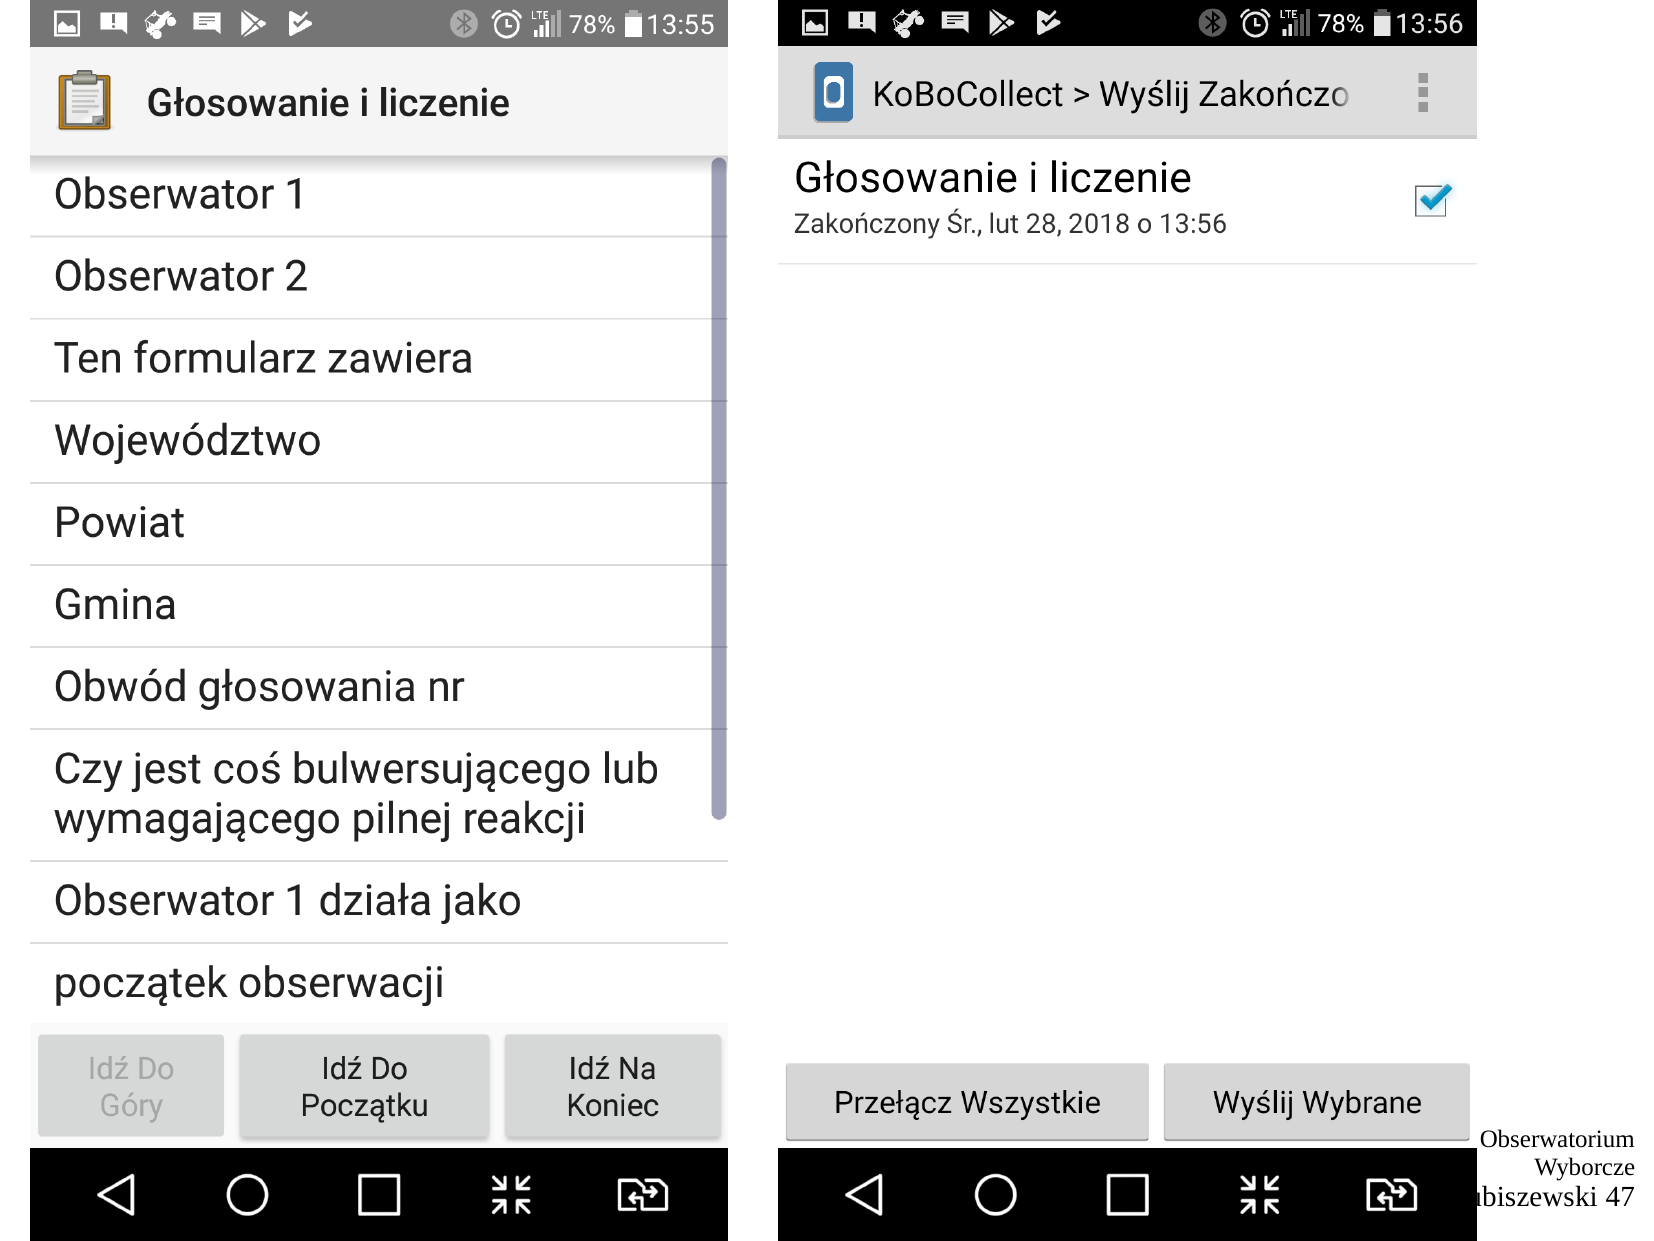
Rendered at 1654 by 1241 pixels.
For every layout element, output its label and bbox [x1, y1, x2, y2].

picture [778, 0, 1477, 1241]
picture [30, 0, 728, 1241]
